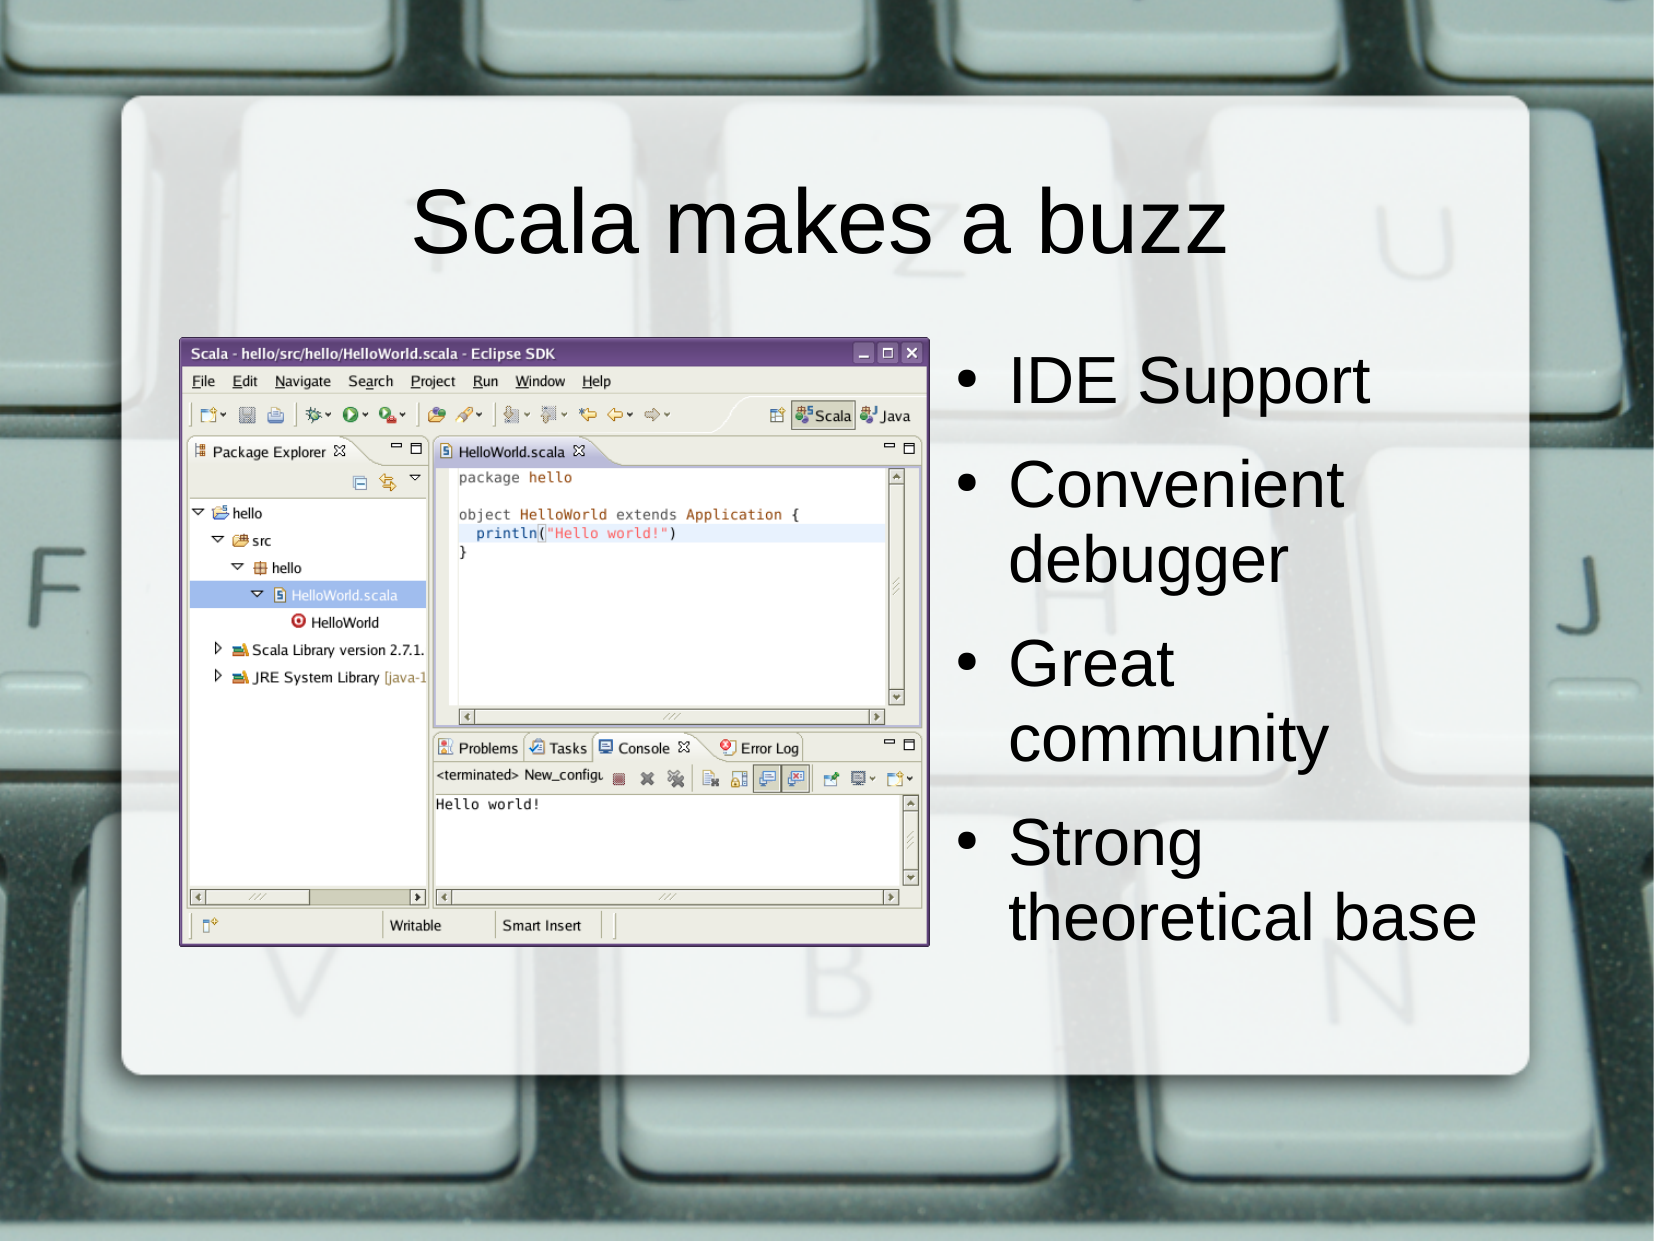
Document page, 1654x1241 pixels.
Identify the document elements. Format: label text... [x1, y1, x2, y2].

list IDE Support Convenient debugger Great community Strong theoretical base [937, 342, 1507, 1052]
title Scala makes a buzz [135, 117, 1506, 325]
picture [0, 0, 1654, 1241]
